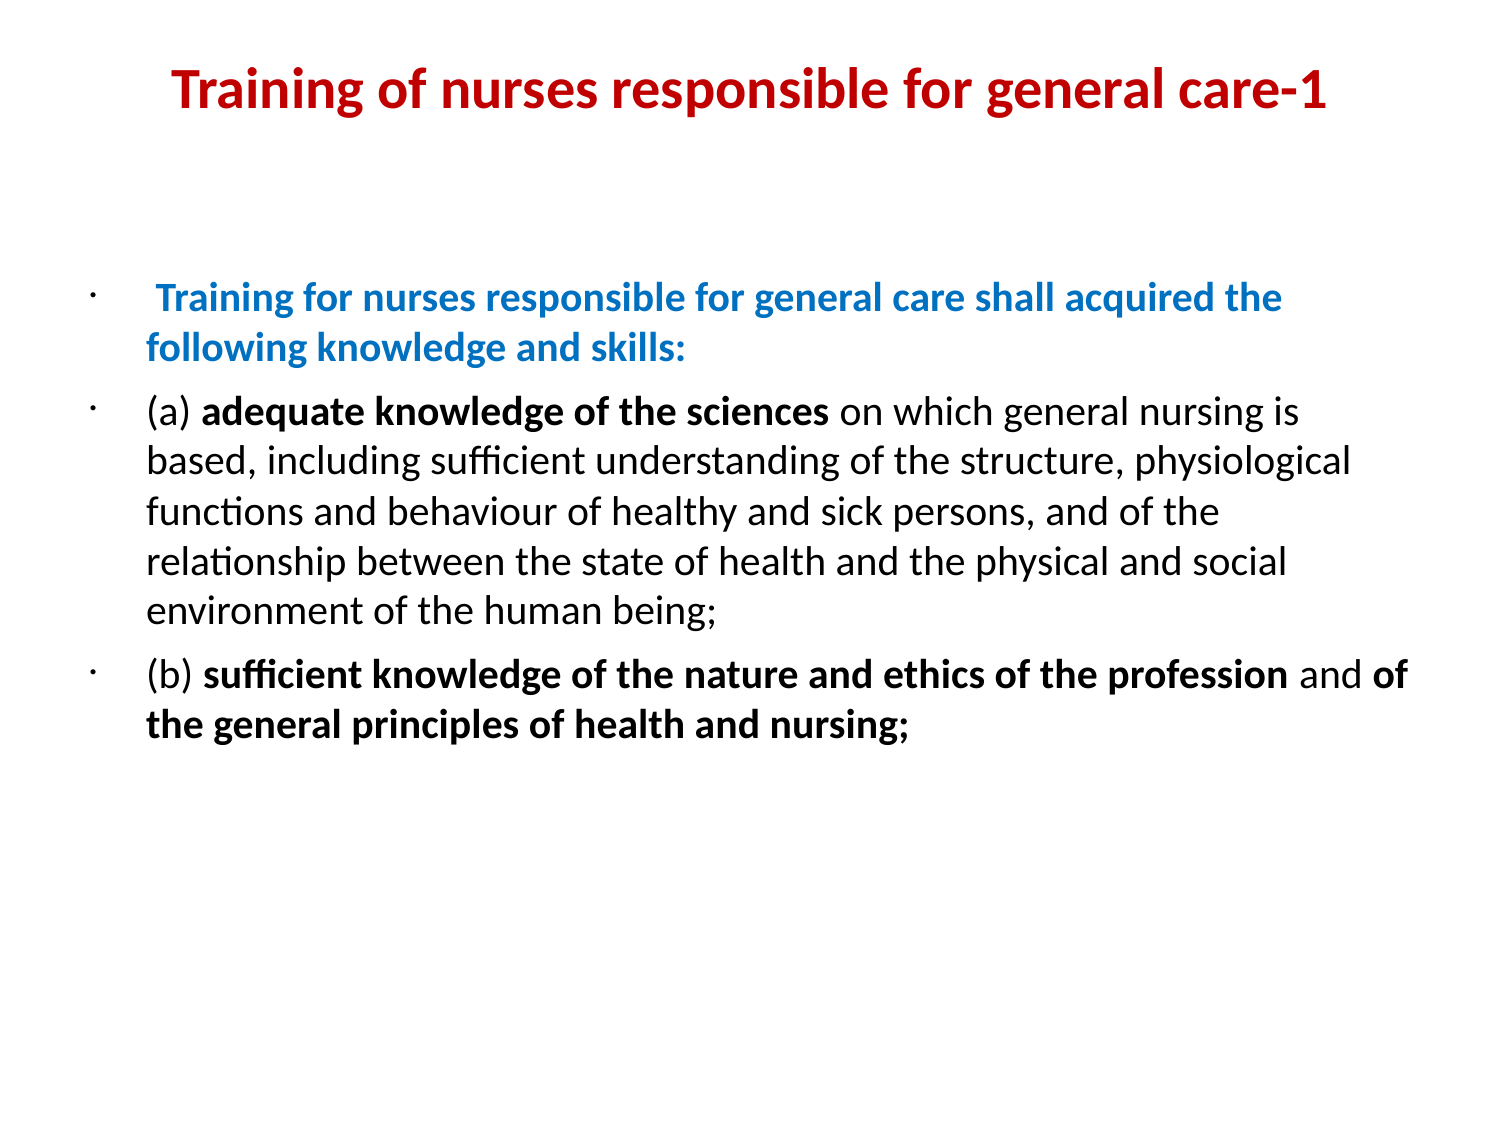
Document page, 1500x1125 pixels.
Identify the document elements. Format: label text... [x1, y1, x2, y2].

title Training of nurses responsible for general care-1 [75, 45, 1425, 126]
list Training for nurses responsible for general care shall acquired the following knowledge and skills: (a) adequate knowledge of the sciences on which general nursing is based, including sufficient understanding of the structure, physiological functions and behaviour of healthy and sick persons, and of the relationship between the state of health and the physical and social environment of the human being; (b) sufficient knowledge of the nature and ethics of the profession and of the general principles of health and nursing; [75, 262, 1425, 1005]
